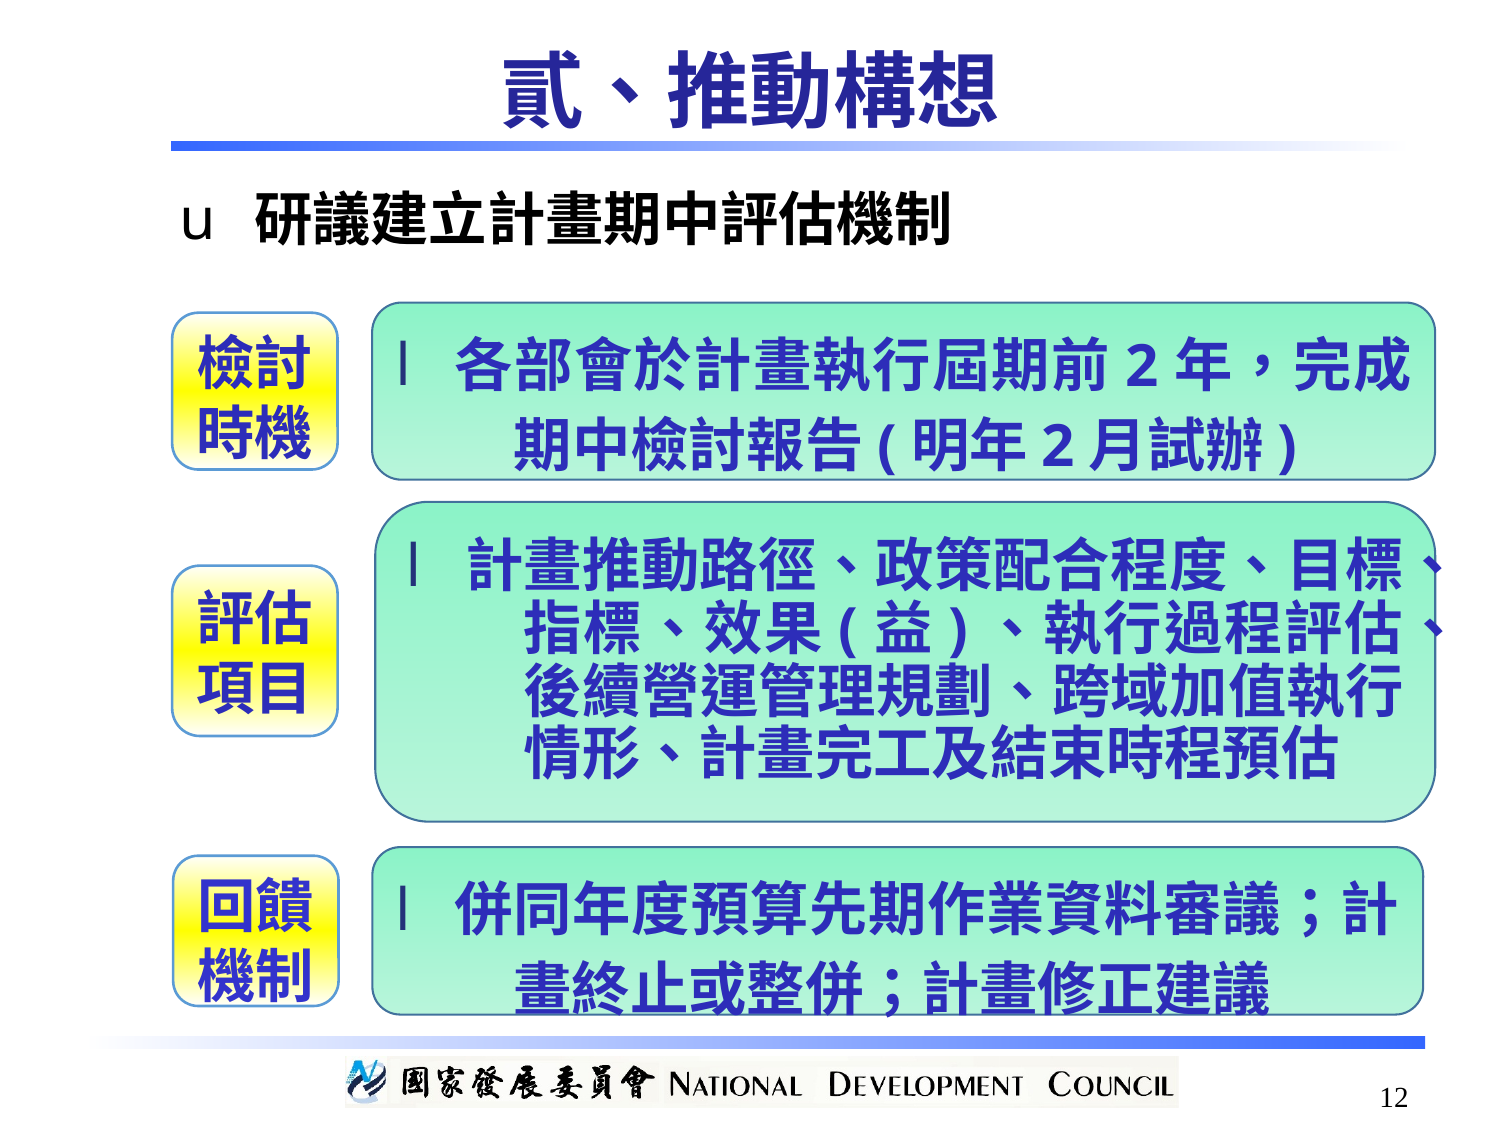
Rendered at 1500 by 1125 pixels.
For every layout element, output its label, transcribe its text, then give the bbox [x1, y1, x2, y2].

text_box 18 [1259, 1036, 1263, 1048]
text_box 12 [1364, 1070, 1490, 1106]
text_box 研議建立計畫期中評估機制 [164, 154, 1365, 259]
text_box 回饋 機制 [173, 855, 339, 1007]
text_box 計畫推動路徑、政策配合程度、目標、指標、效果(益)、執行過程評估、後續營運管理規劃、跨域加值執行情形、計畫完工及結束時程預估 [375, 501, 1436, 822]
text_box 評估項目 [172, 565, 338, 737]
text_box 併同年度預算先期作業資料審議；計畫終止或整併；計畫修正建議 [372, 847, 1424, 1015]
text_box 11 [1352, 1036, 1356, 1048]
text_box 各部會於計畫執行屆期前2年，完成期中檢討報告(明年2月試辦) [372, 302, 1436, 480]
text_box 檢討時機 [172, 312, 338, 470]
text_box 11 [1378, 1036, 1382, 1048]
text_box 貳、推動構想 [0, 31, 1500, 150]
